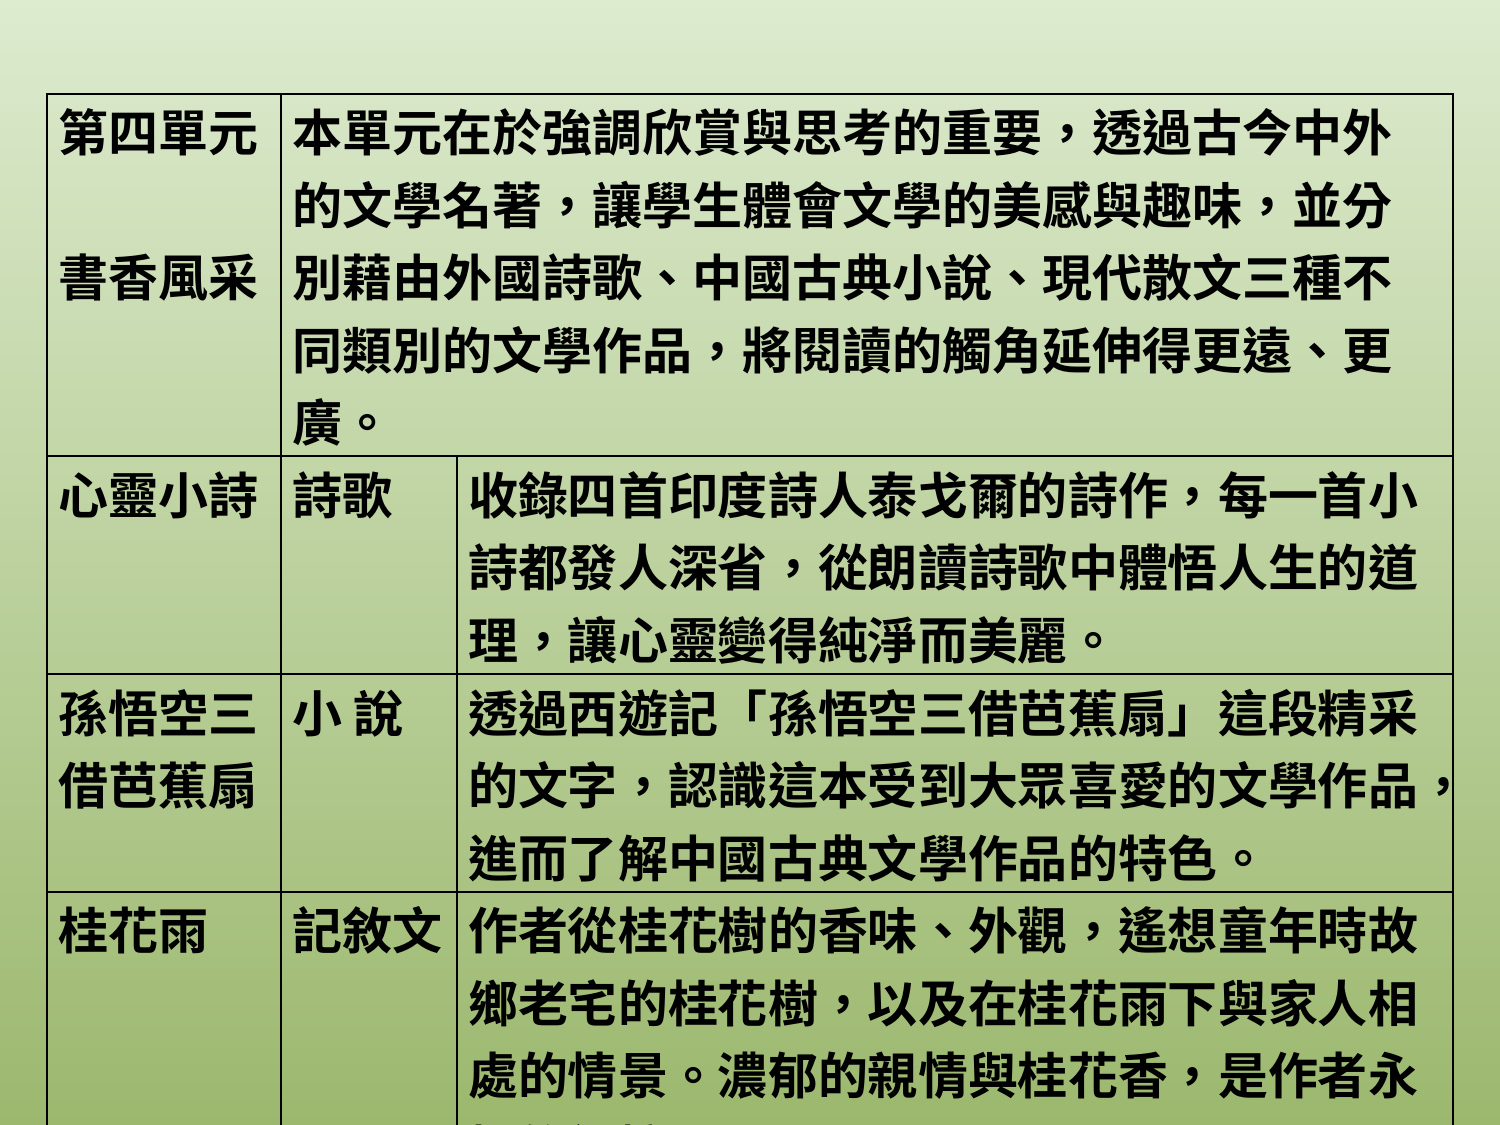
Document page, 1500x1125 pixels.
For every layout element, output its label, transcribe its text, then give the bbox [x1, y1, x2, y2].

table_cell 作者從桂花樹的香味、外觀，遙想童年時故鄉老宅的桂花樹，以及在桂花雨下與家人相處的情景。濃郁的親情與桂花香，是作者永恆的記憶。 [458, 893, 1452, 1125]
table_cell 孫悟空三借芭蕉扇 [48, 675, 280, 891]
table_header 第四單元 書香風采 [48, 95, 280, 455]
table_cell 收錄四首印度詩人泰戈爾的詩作，每一首小詩都發人深省，從朗讀詩歌中體悟人生的道理，讓心靈變得純淨而美麗。 [458, 457, 1452, 673]
table_cell 桂花雨 [48, 893, 280, 1125]
table_cell 小 說 [282, 675, 456, 891]
table_cell 記敘文 [282, 893, 456, 1125]
table_header 本單元在於強調欣賞與思考的重要，透過古今中外的文學名著，讓學生體會文學的美感與趣味，並分別藉由外國詩歌、中國古典小說、現代散文三種不同類別的文學作品，將閱讀的觸角延伸得更遠、更廣。 [282, 95, 1452, 455]
table_cell 透過西遊記「孫悟空三借芭蕉扇」這段精采的文字，認識這本受到大眾喜愛的文學作品，進而了解中國古典文學作品的特色。 [458, 675, 1452, 891]
table_cell 心靈小詩 [48, 457, 280, 673]
table_cell 詩歌 [282, 457, 456, 673]
